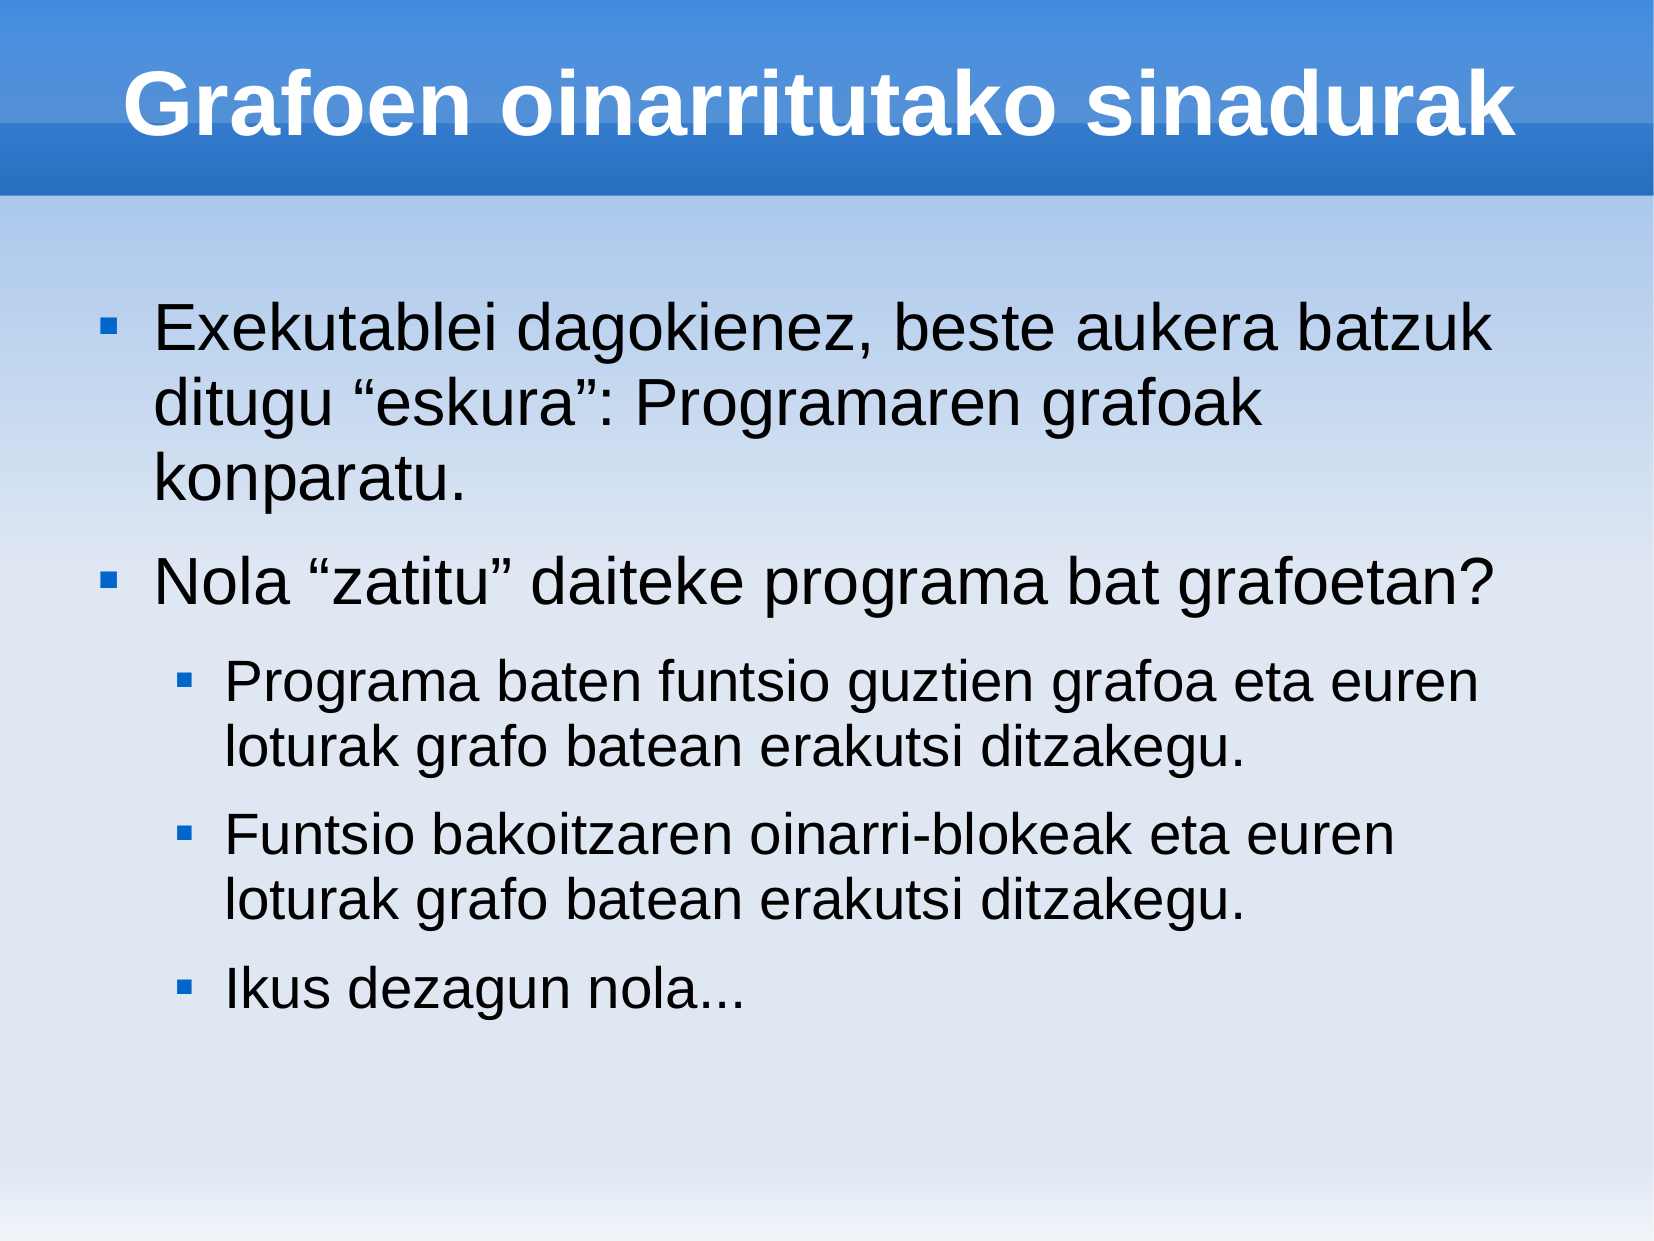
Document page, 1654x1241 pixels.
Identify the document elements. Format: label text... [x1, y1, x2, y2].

picture [0, 0, 1654, 1241]
title Grafoen oinarritutako sinadurak [76, 0, 1565, 208]
list Exekutablei dagokienez, beste aukera batzuk ditugu “eskura”: Programaren grafoak konparatu. Nola “zatitu” daiteke programa bat grafoetan? Programa baten funtsio guztien grafoa eta euren loturak grafo batean erakutsi ditzakegu. Funtsio bakoitzaren oinarri-blokeak eta euren loturak grafo batean erakutsi ditzakegu. Ikus dezagun nola... [82, 290, 1571, 1109]
